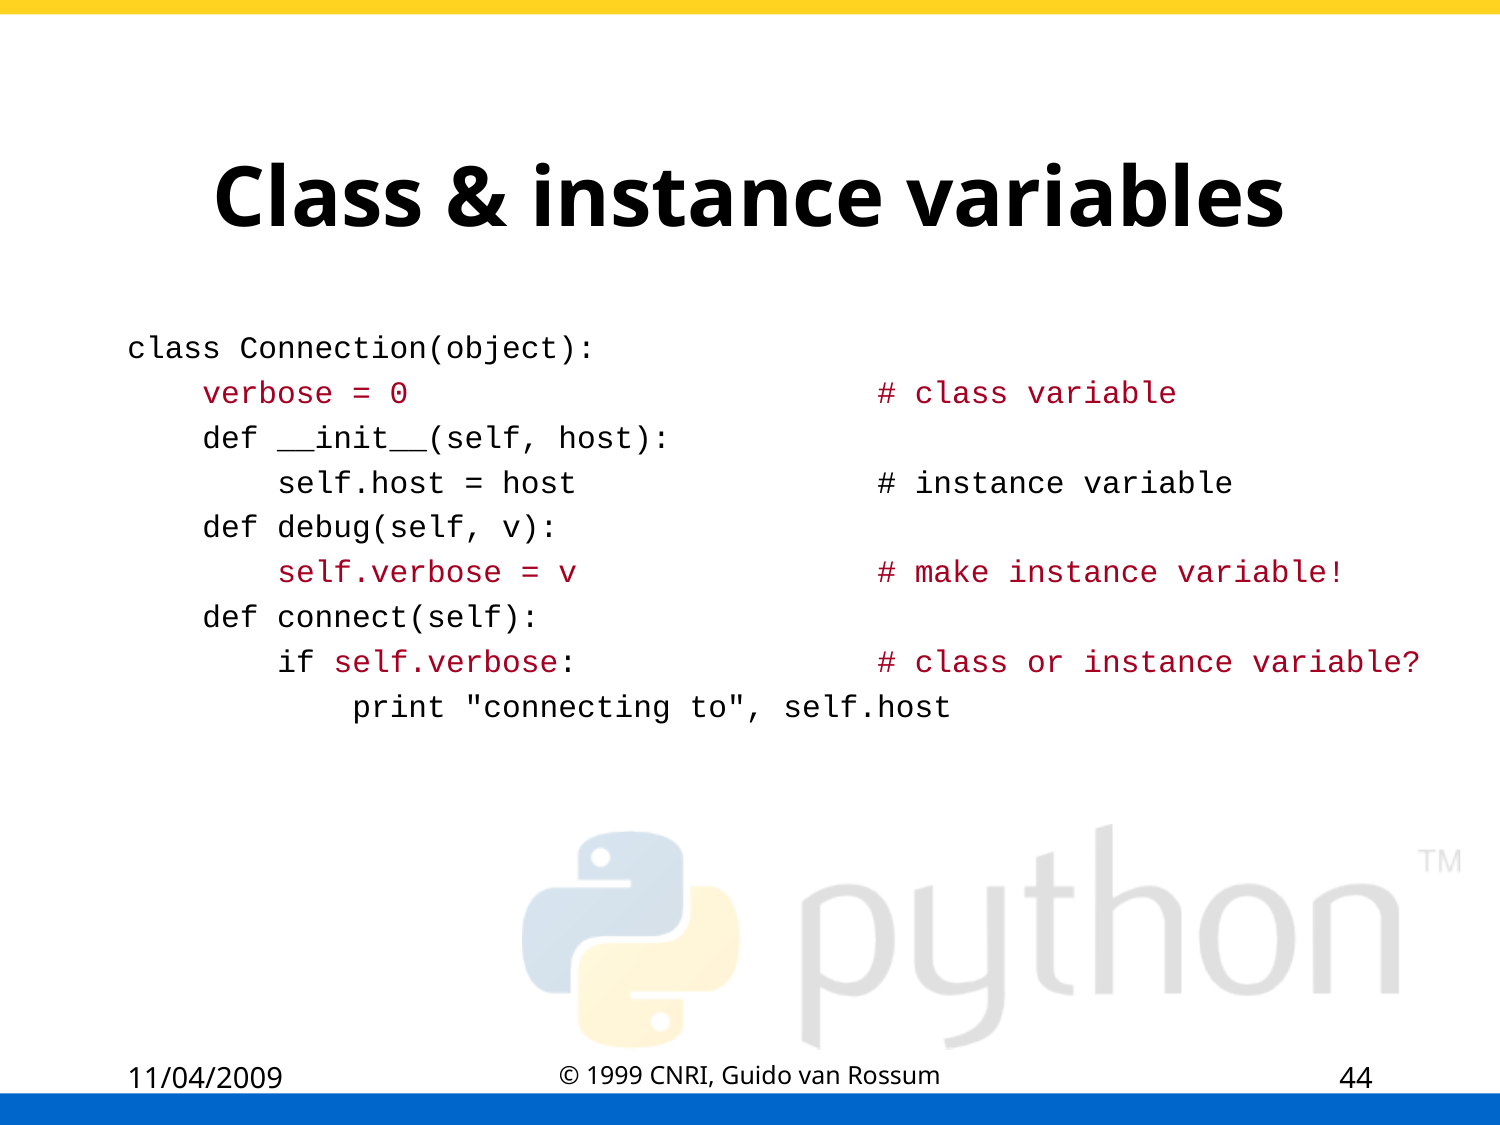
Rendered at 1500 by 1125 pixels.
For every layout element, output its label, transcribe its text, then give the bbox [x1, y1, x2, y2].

list class Connection(object): verbose = 0 # class variable def __init__(self, host): self.host = host # instance variable def debug(self, v): self.verbose = v # make instance variable! def connect(self): if self.verbose: # class or instance variable? print "connecting to", self.host [112, 324, 1450, 1001]
title Class & instance variables [112, 99, 1388, 288]
